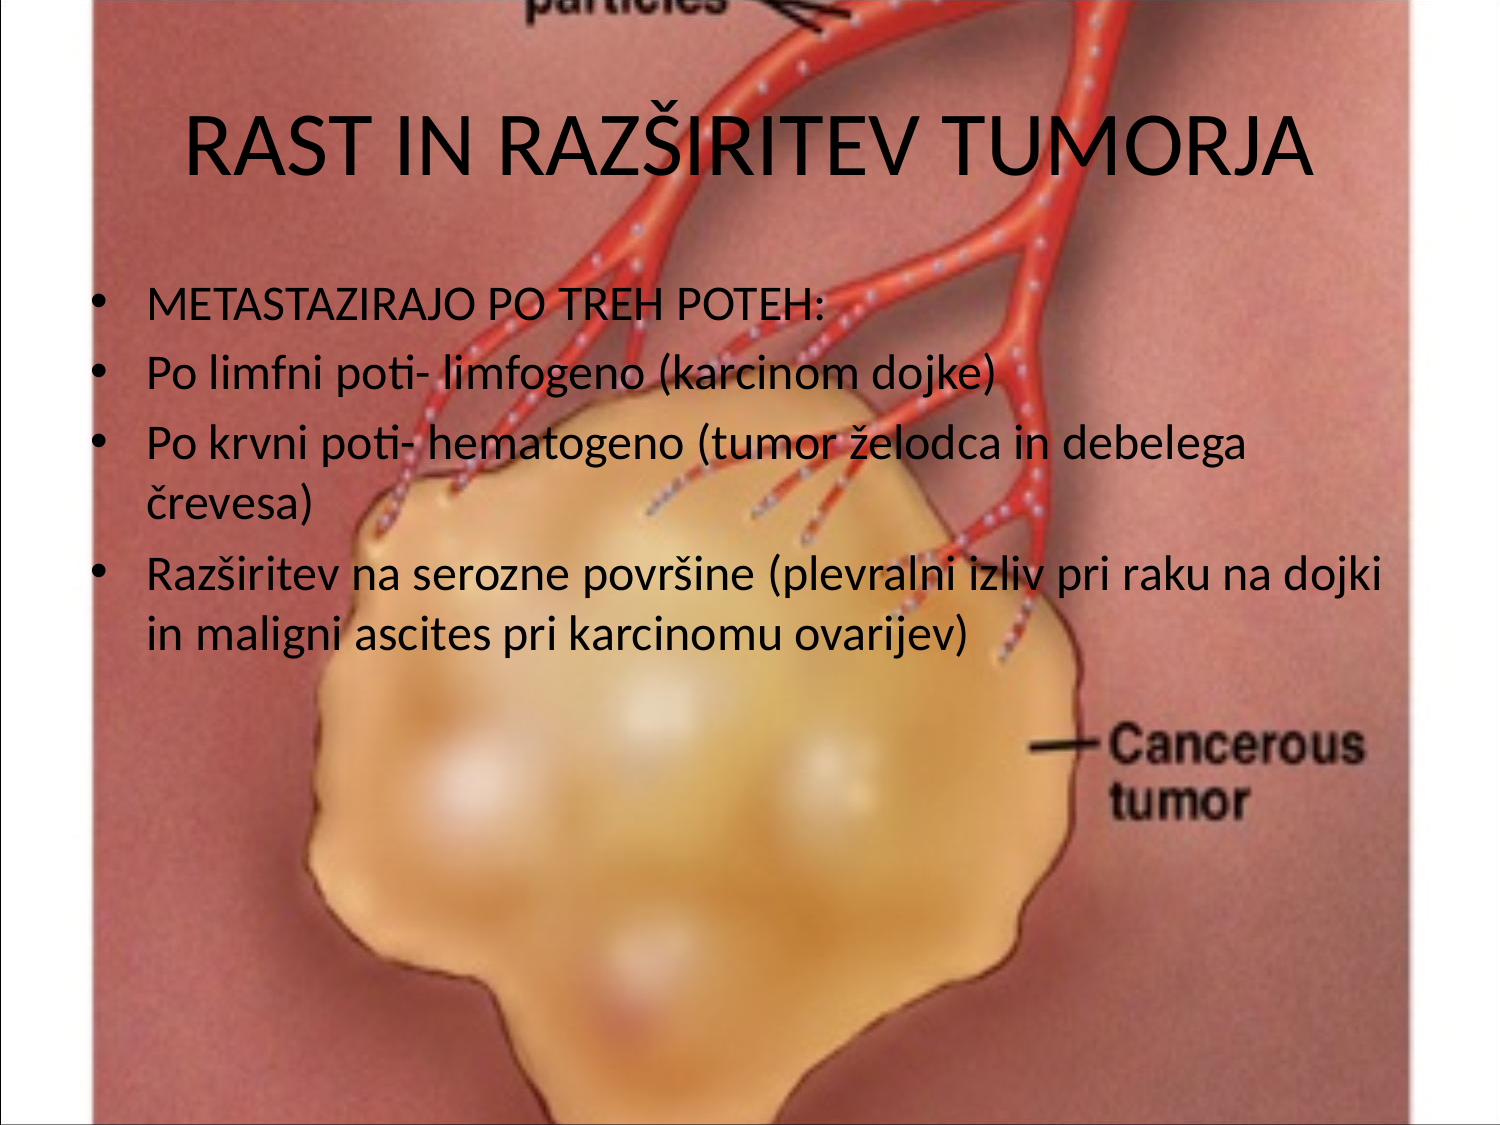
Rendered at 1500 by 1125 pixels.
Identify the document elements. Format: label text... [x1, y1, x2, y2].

picture [0, 0, 1500, 1125]
title RAST IN RAZŠIRITEV TUMORJA [75, 45, 1425, 233]
list METASTAZIRAJO PO TREH POTEH: Po limfni poti- limfogeno (karcinom dojke) Po krvni poti- hematogeno (tumor želodca in debelega črevesa) Razširitev na serozne površine (plevralni izliv pri raku na dojki in maligni ascites pri karcinomu ovarijev) [75, 262, 1425, 1005]
